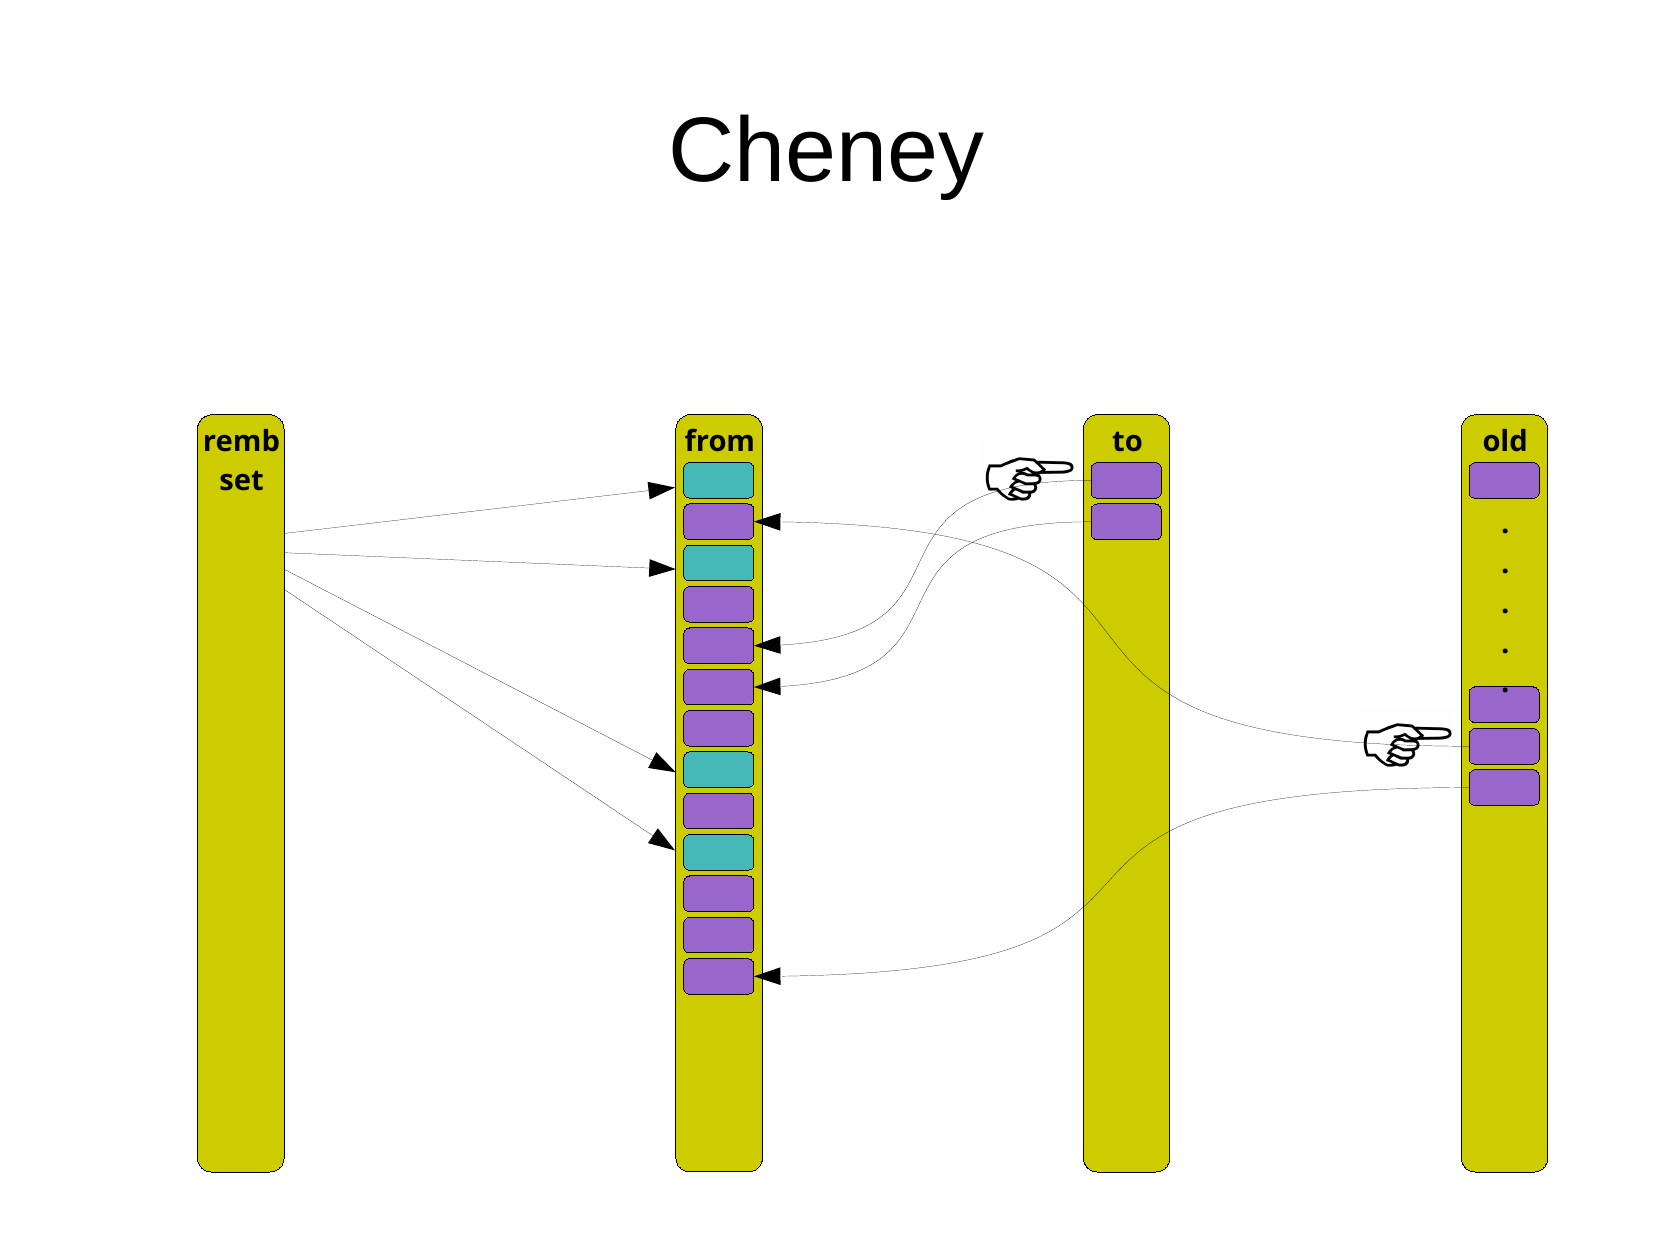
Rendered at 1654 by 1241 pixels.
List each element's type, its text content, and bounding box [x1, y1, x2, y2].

picture [1357, 707, 1455, 746]
text_box [197, 496, 285, 1173]
text_box [1083, 605, 1170, 906]
text_box remb set [185, 412, 298, 496]
text_box Cheney [143, 91, 1511, 209]
text_box to [1070, 412, 1184, 471]
text_box [1083, 462, 1170, 693]
picture [979, 441, 1077, 497]
text_box . . . . . [1448, 495, 1562, 681]
text_box from [663, 412, 777, 471]
picture [1357, 743, 1455, 783]
text_box old [1448, 412, 1562, 472]
text_box [1461, 681, 1548, 1173]
picture [979, 481, 1077, 517]
text_box [1461, 472, 1548, 495]
text_box [1083, 832, 1170, 1173]
text_box [675, 471, 763, 1172]
